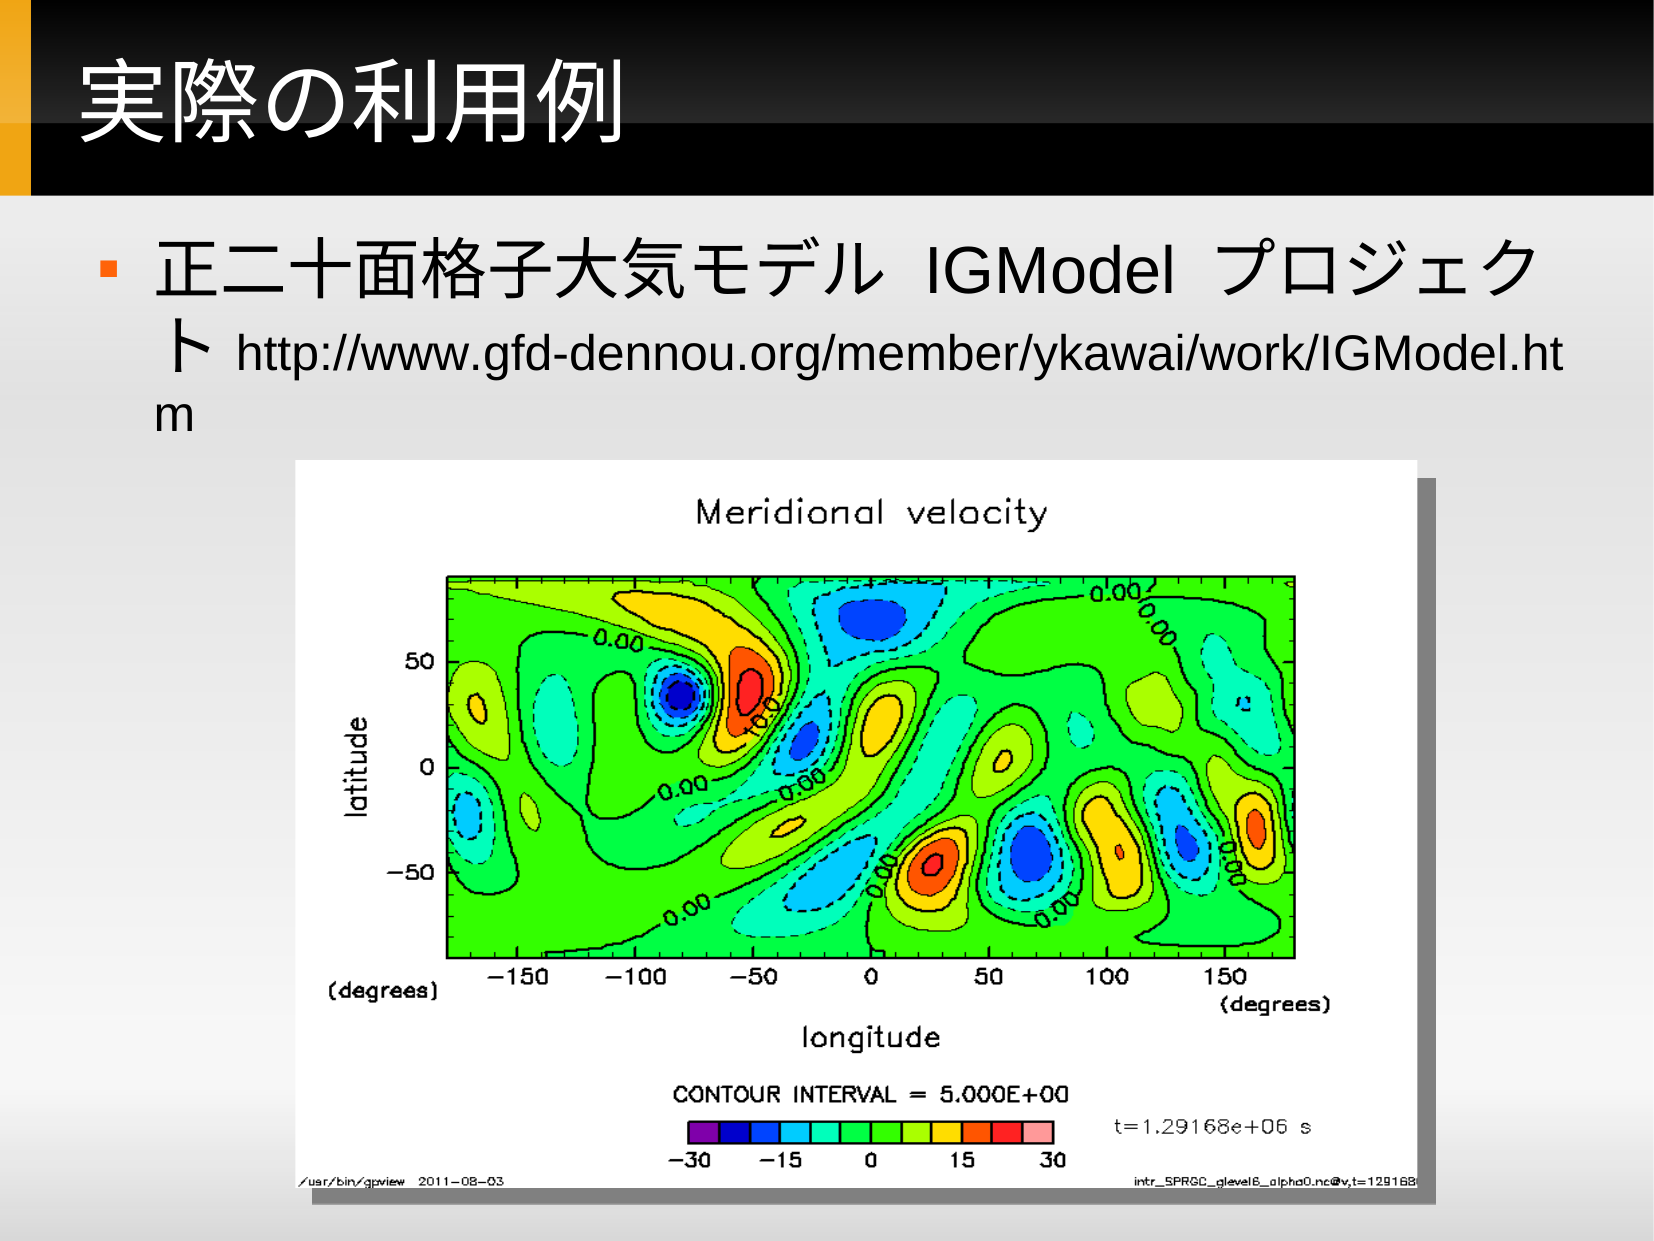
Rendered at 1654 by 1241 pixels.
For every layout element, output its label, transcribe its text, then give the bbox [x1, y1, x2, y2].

list 正二十面格子大気モデル IGModel プロジェクトhttp://www.gfd-dennou.org/member/ykawai/work/IGModel.htm [82, 231, 1571, 1050]
title 実際の利用例 [76, 0, 1565, 208]
picture [0, 0, 1654, 1241]
